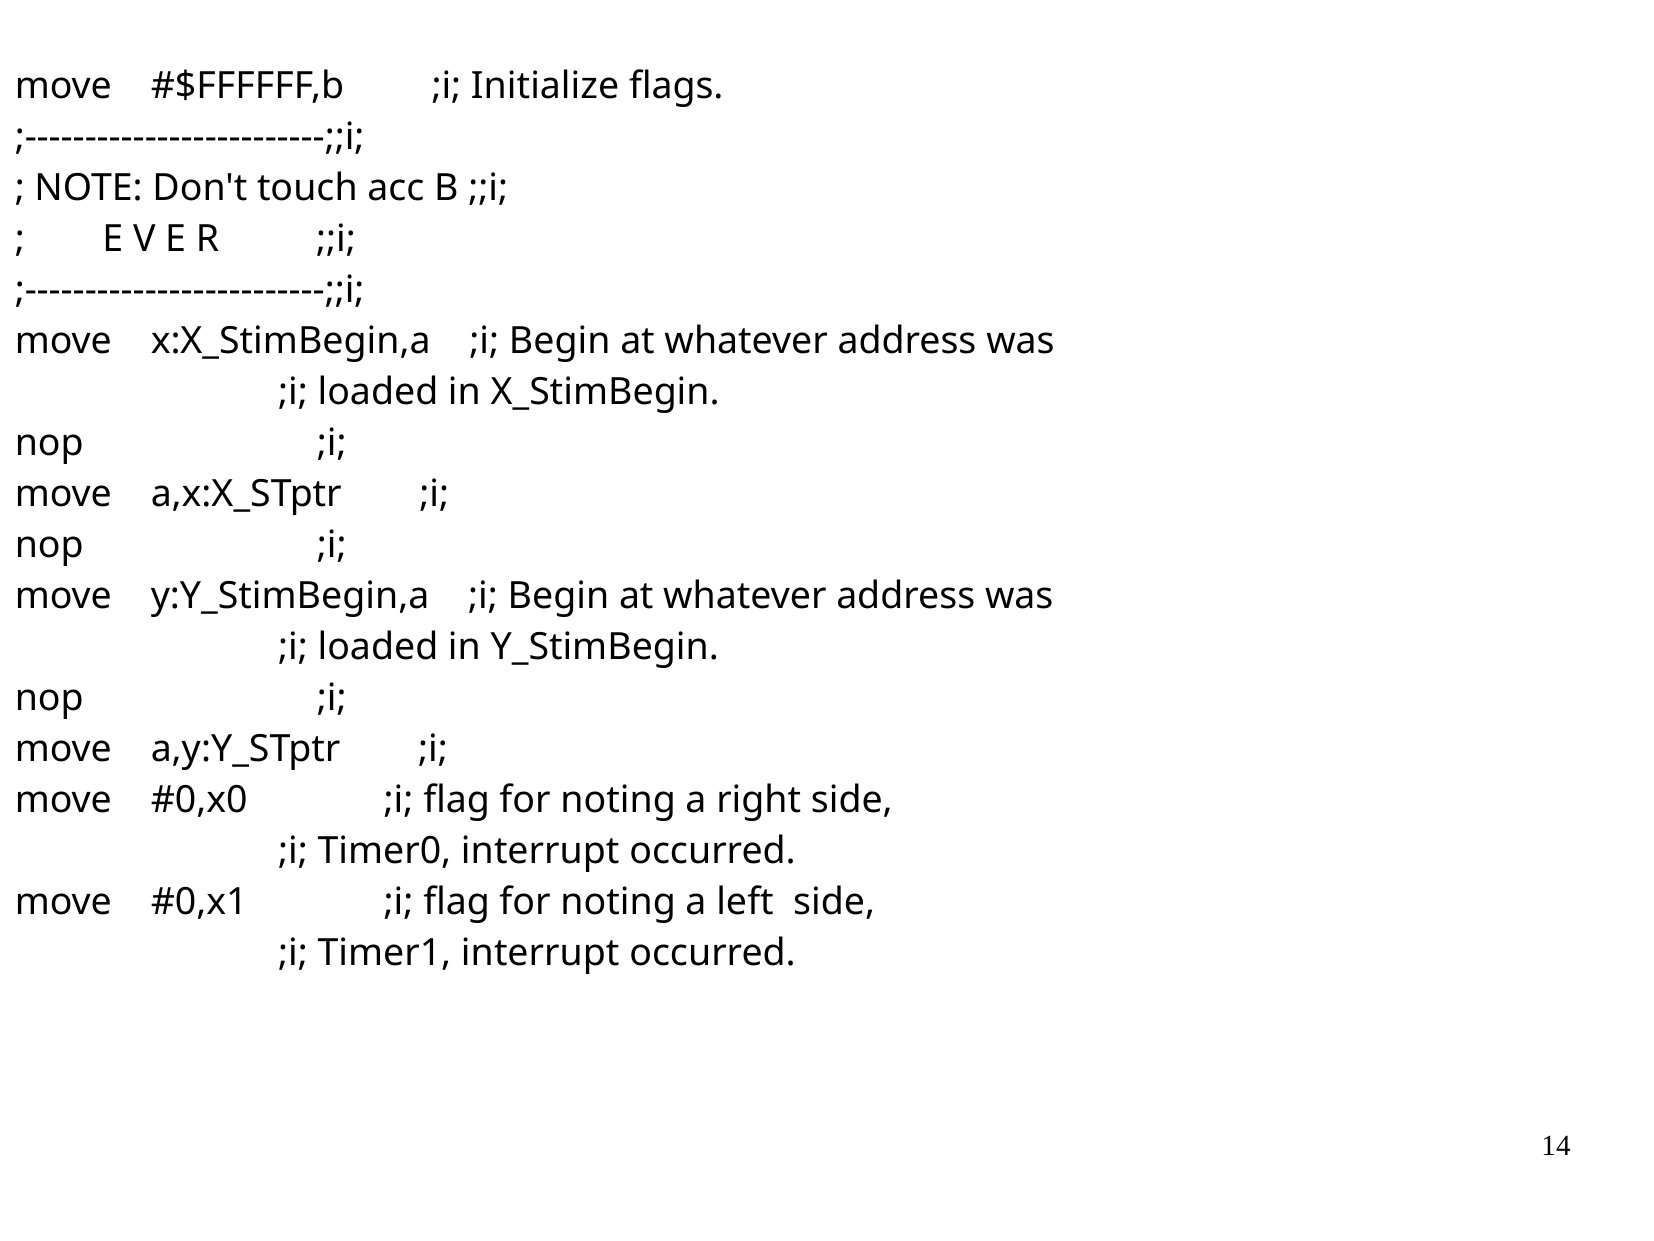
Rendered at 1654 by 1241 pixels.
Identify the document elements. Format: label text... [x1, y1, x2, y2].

text_box move #$FFFFFF,b ;i; Initialize flags. ;-------------------------;;i; ; NOTE: Don't touch acc B ;;i; ; E V E R ;;i; ;-------------------------;;i; move x:X_StimBegin,a ;i; Begin at whatever address was ;i; loaded in X_StimBegin. nop ;i; move a,x:X_STptr ;i; nop ;i; move y:Y_StimBegin,a ;i; Begin at whatever address was ;i; loaded in Y_StimBegin. nop ;i; move a,y:Y_STptr ;i; move #0,x0 ;i; flag for noting a right side, ;i; Timer0, interrupt occurred. move #0,x1 ;i; flag for noting a left side, ;i; Timer1, interrupt occurred. [0, 0, 1565, 886]
